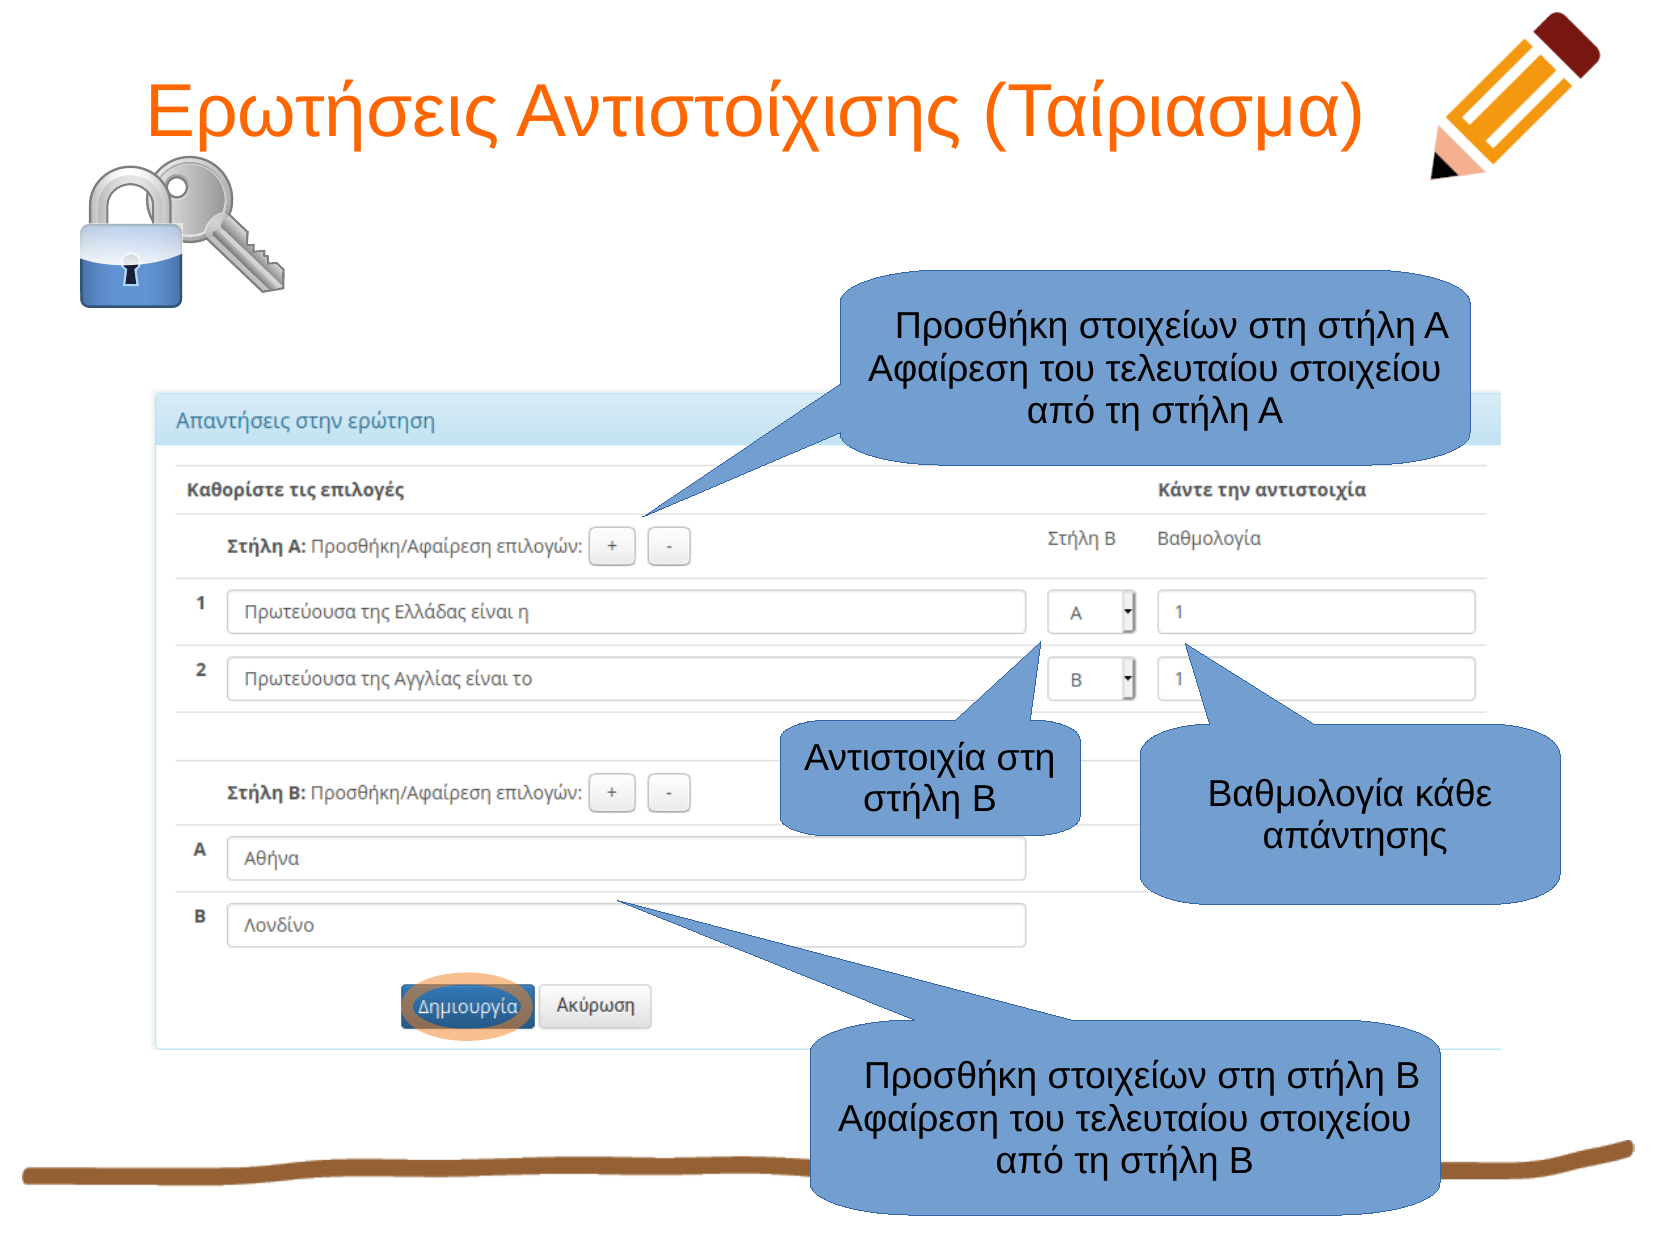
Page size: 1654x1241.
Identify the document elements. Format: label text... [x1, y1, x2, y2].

picture [52, 144, 294, 324]
picture [1438, 1140, 1635, 1191]
title Ερωτήσεις Αντιστοίχισης (Ταίριασμα) [82, 49, 1430, 172]
text_box ﾠΠροσθήκη στοιχείων στη στήλη Β Αφαίρεση του τελευταίου στοιχείου από τη στήλη Β [617, 900, 1441, 1216]
text_box ﾠΠροσθήκη στοιχείων στη στήλη Α Αφαίρεση του τελευταίου στοιχείου από τη στήλη Α [642, 270, 1471, 517]
picture [1430, 12, 1601, 181]
text_box Αντιστοιχία στη στήλη Β [780, 641, 1081, 836]
picture [22, 1140, 812, 1191]
text_box Βαθμολογία κάθε απάντησης [1140, 643, 1561, 905]
picture [151, 389, 1501, 1051]
